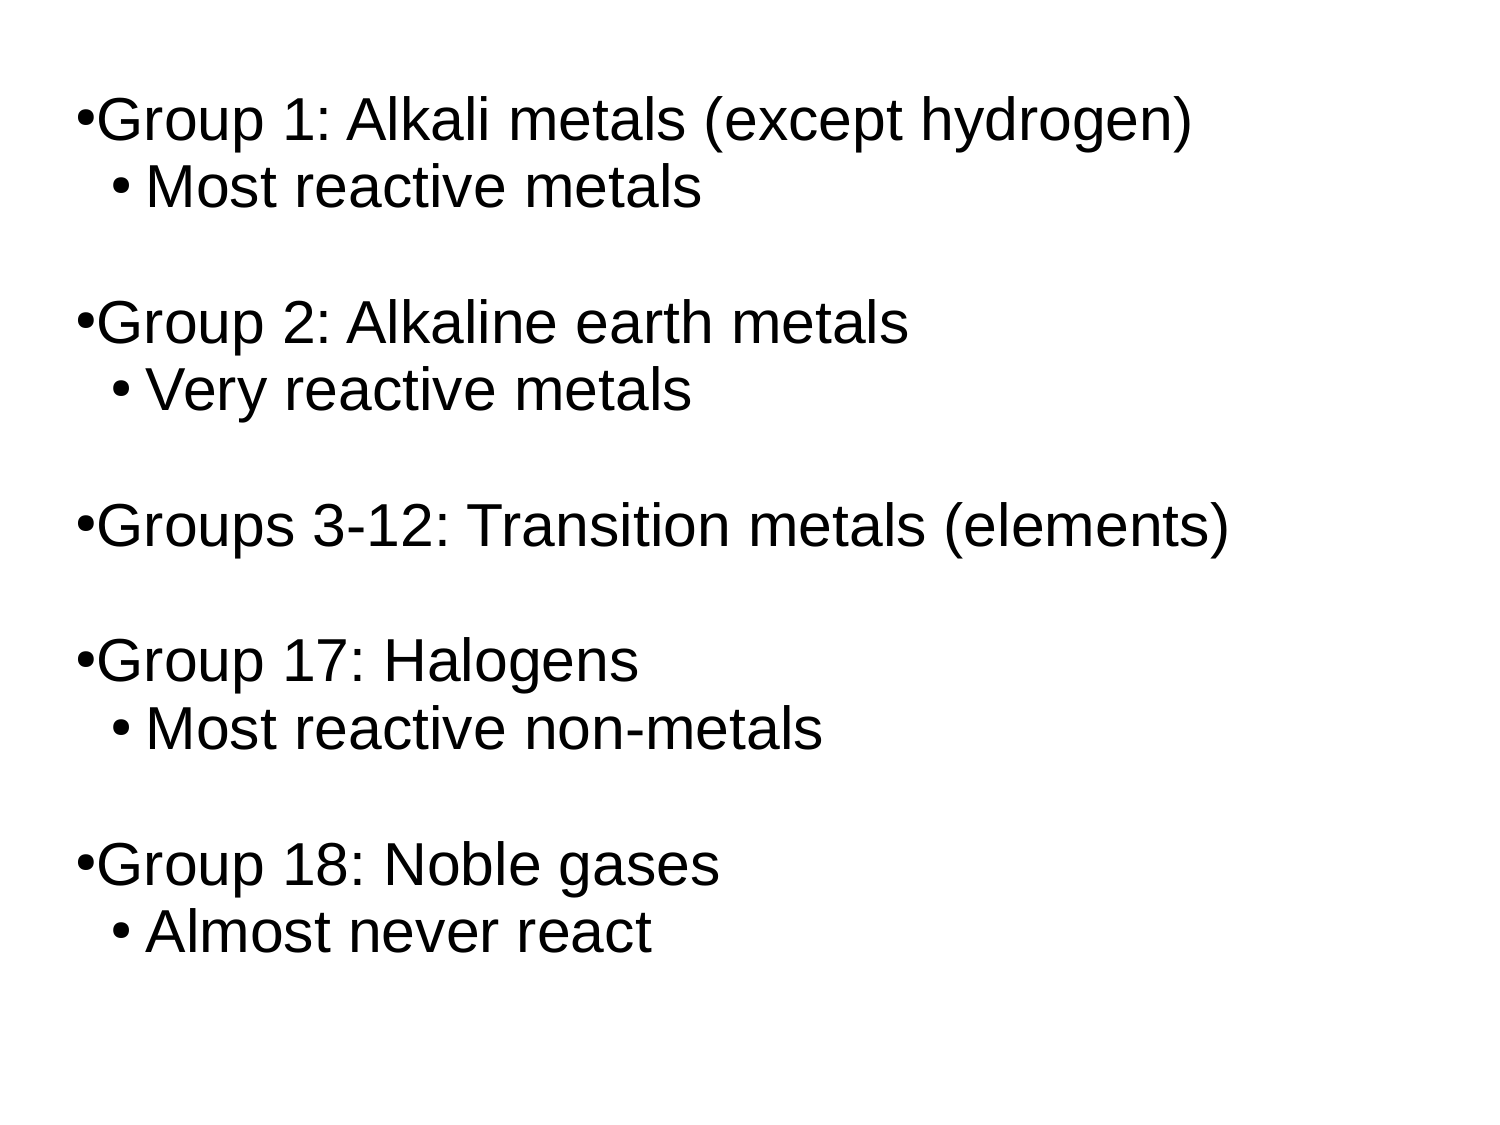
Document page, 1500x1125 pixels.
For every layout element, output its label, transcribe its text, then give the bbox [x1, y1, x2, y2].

subtitle Group 1: Alkali metals (except hydrogen) Most reactive metals Group 2: Alkaline earth metals Very reactive metals Groups 3-12: Transition metals (elements) Group 17: Halogens Most reactive non-metals Group 18: Noble gases Almost never react [75, 44, 1425, 1006]
